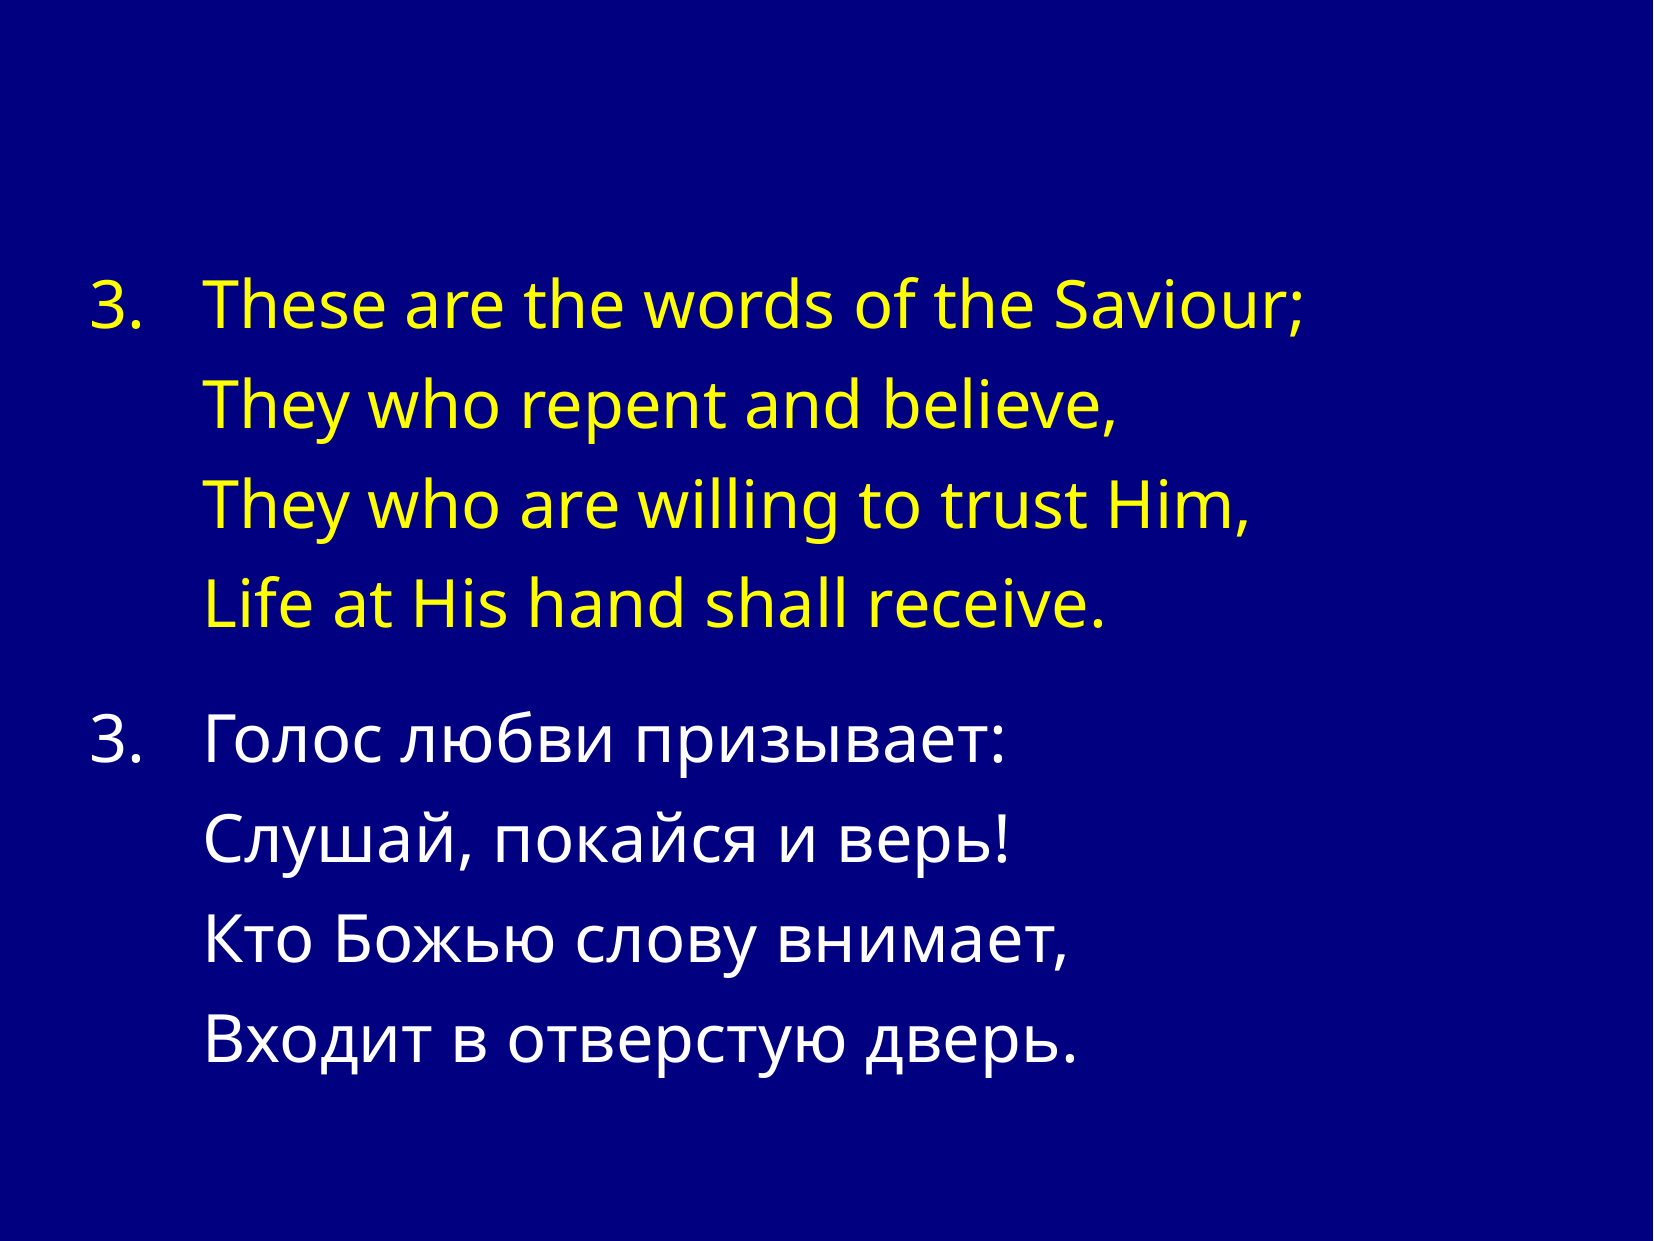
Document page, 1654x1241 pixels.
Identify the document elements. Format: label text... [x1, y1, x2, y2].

text_box 3. These are the words of the Saviour; They who repent and believe, They who are willing to trust Him, Life at His hand shall receive. [75, 150, 1576, 638]
text_box 3. Голос любви призывает: Слушай, покайся и верь! Кто Божью слову внимает, Входит в отверстую дверь. [75, 675, 1576, 1163]
